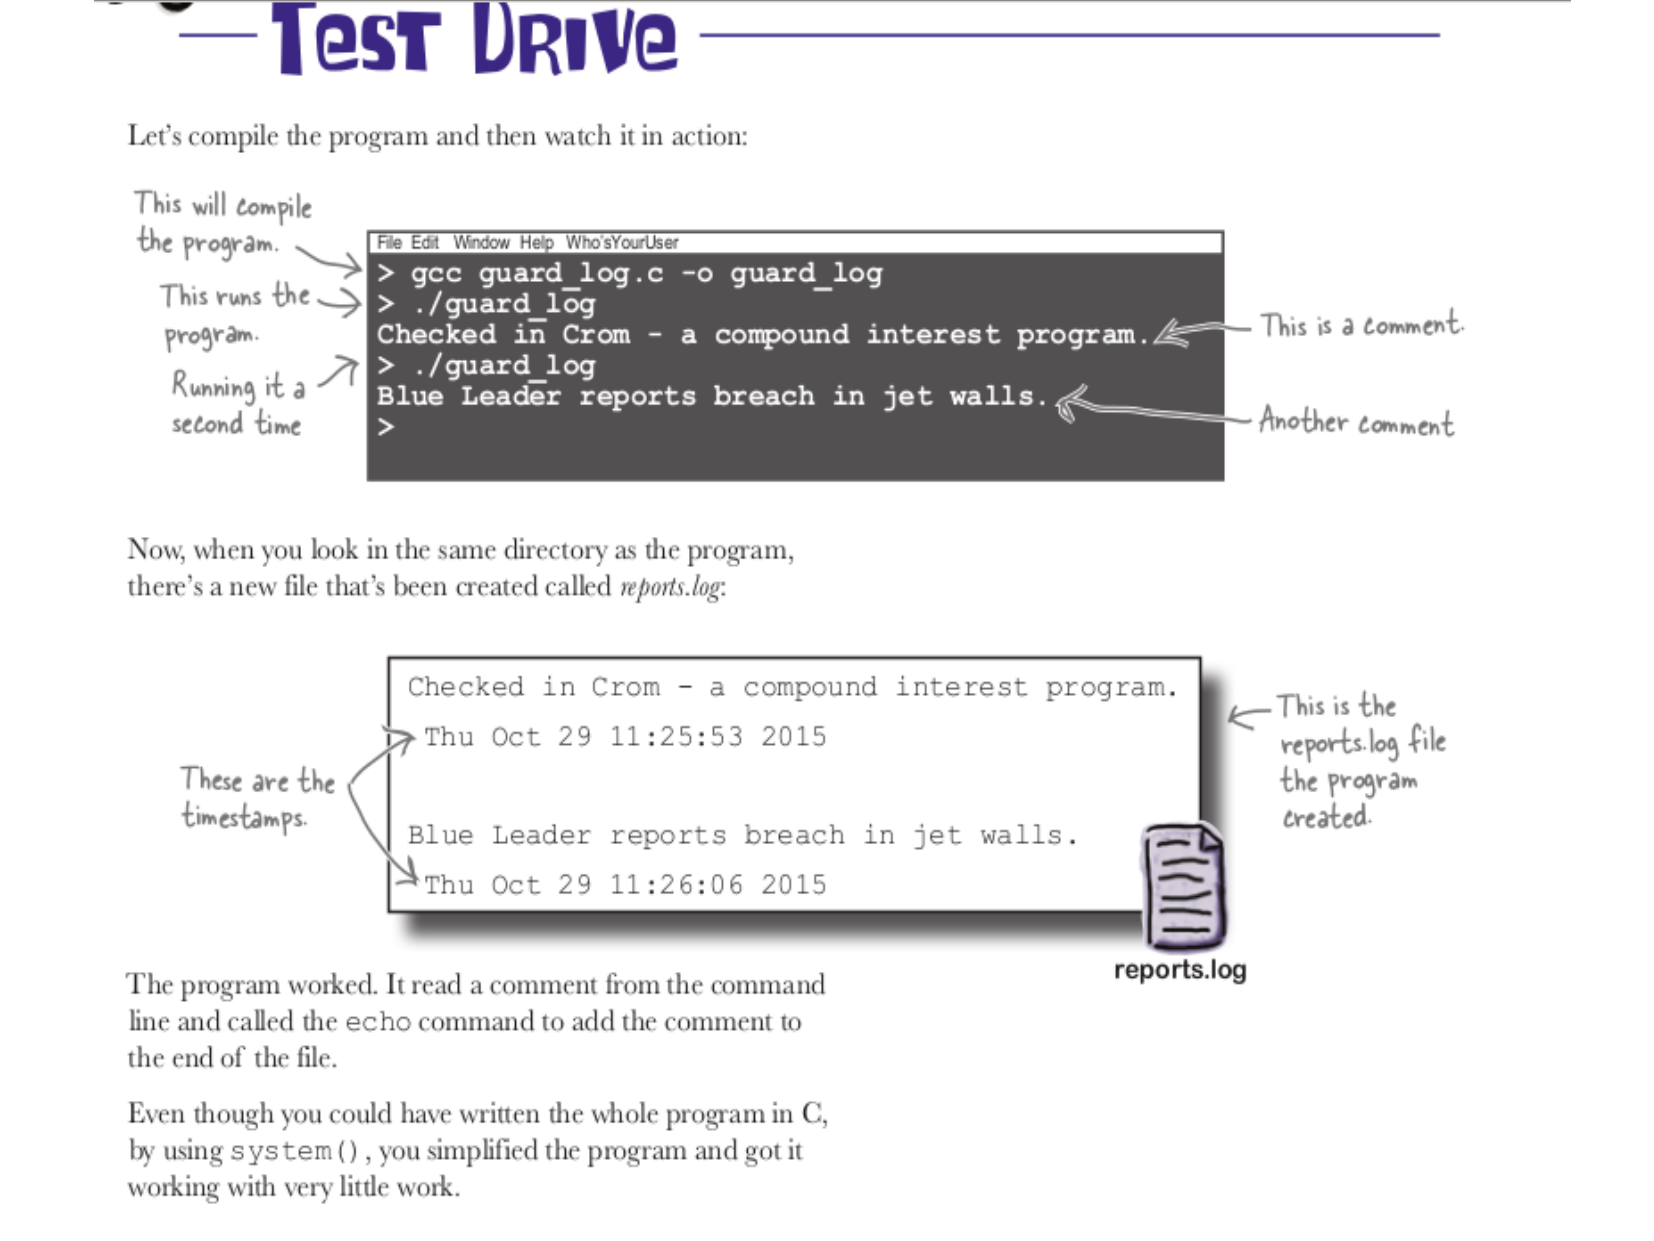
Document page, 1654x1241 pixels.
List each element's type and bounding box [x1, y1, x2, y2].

picture [94, 0, 1571, 1229]
